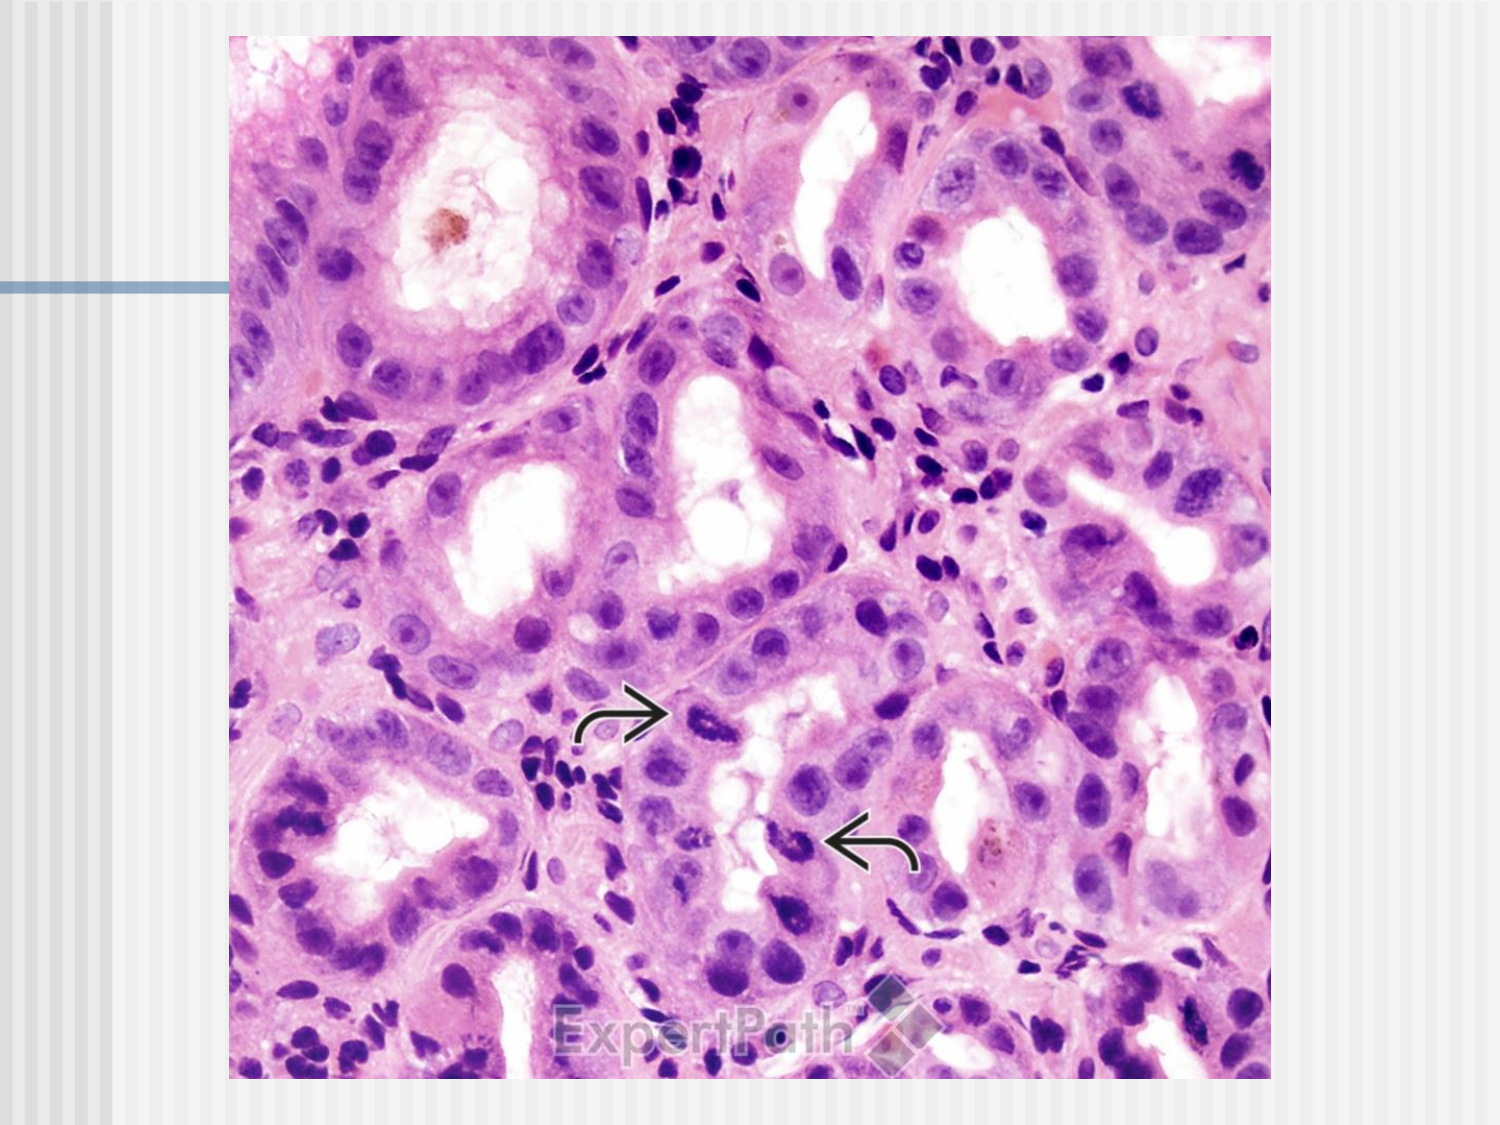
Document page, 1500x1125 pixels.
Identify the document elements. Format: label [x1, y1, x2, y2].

picture [229, 36, 1271, 1079]
